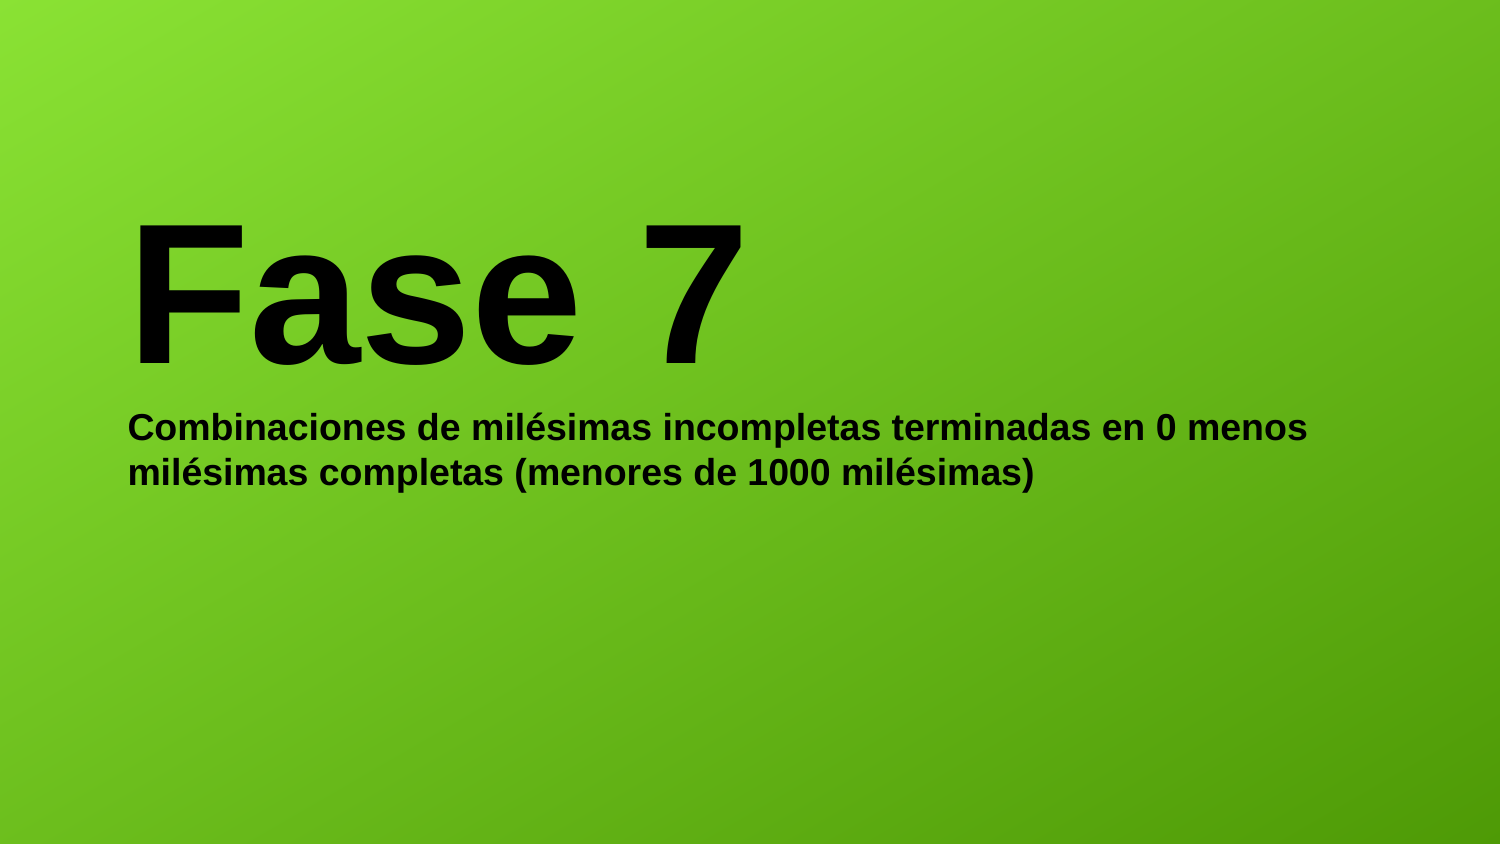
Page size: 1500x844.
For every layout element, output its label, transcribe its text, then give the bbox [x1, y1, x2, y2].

title Fase 7 Combinaciones de milésimas incompletas terminadas en 0 menos milésimas completas (menores de 1000 milésimas) [112, 318, 1388, 509]
